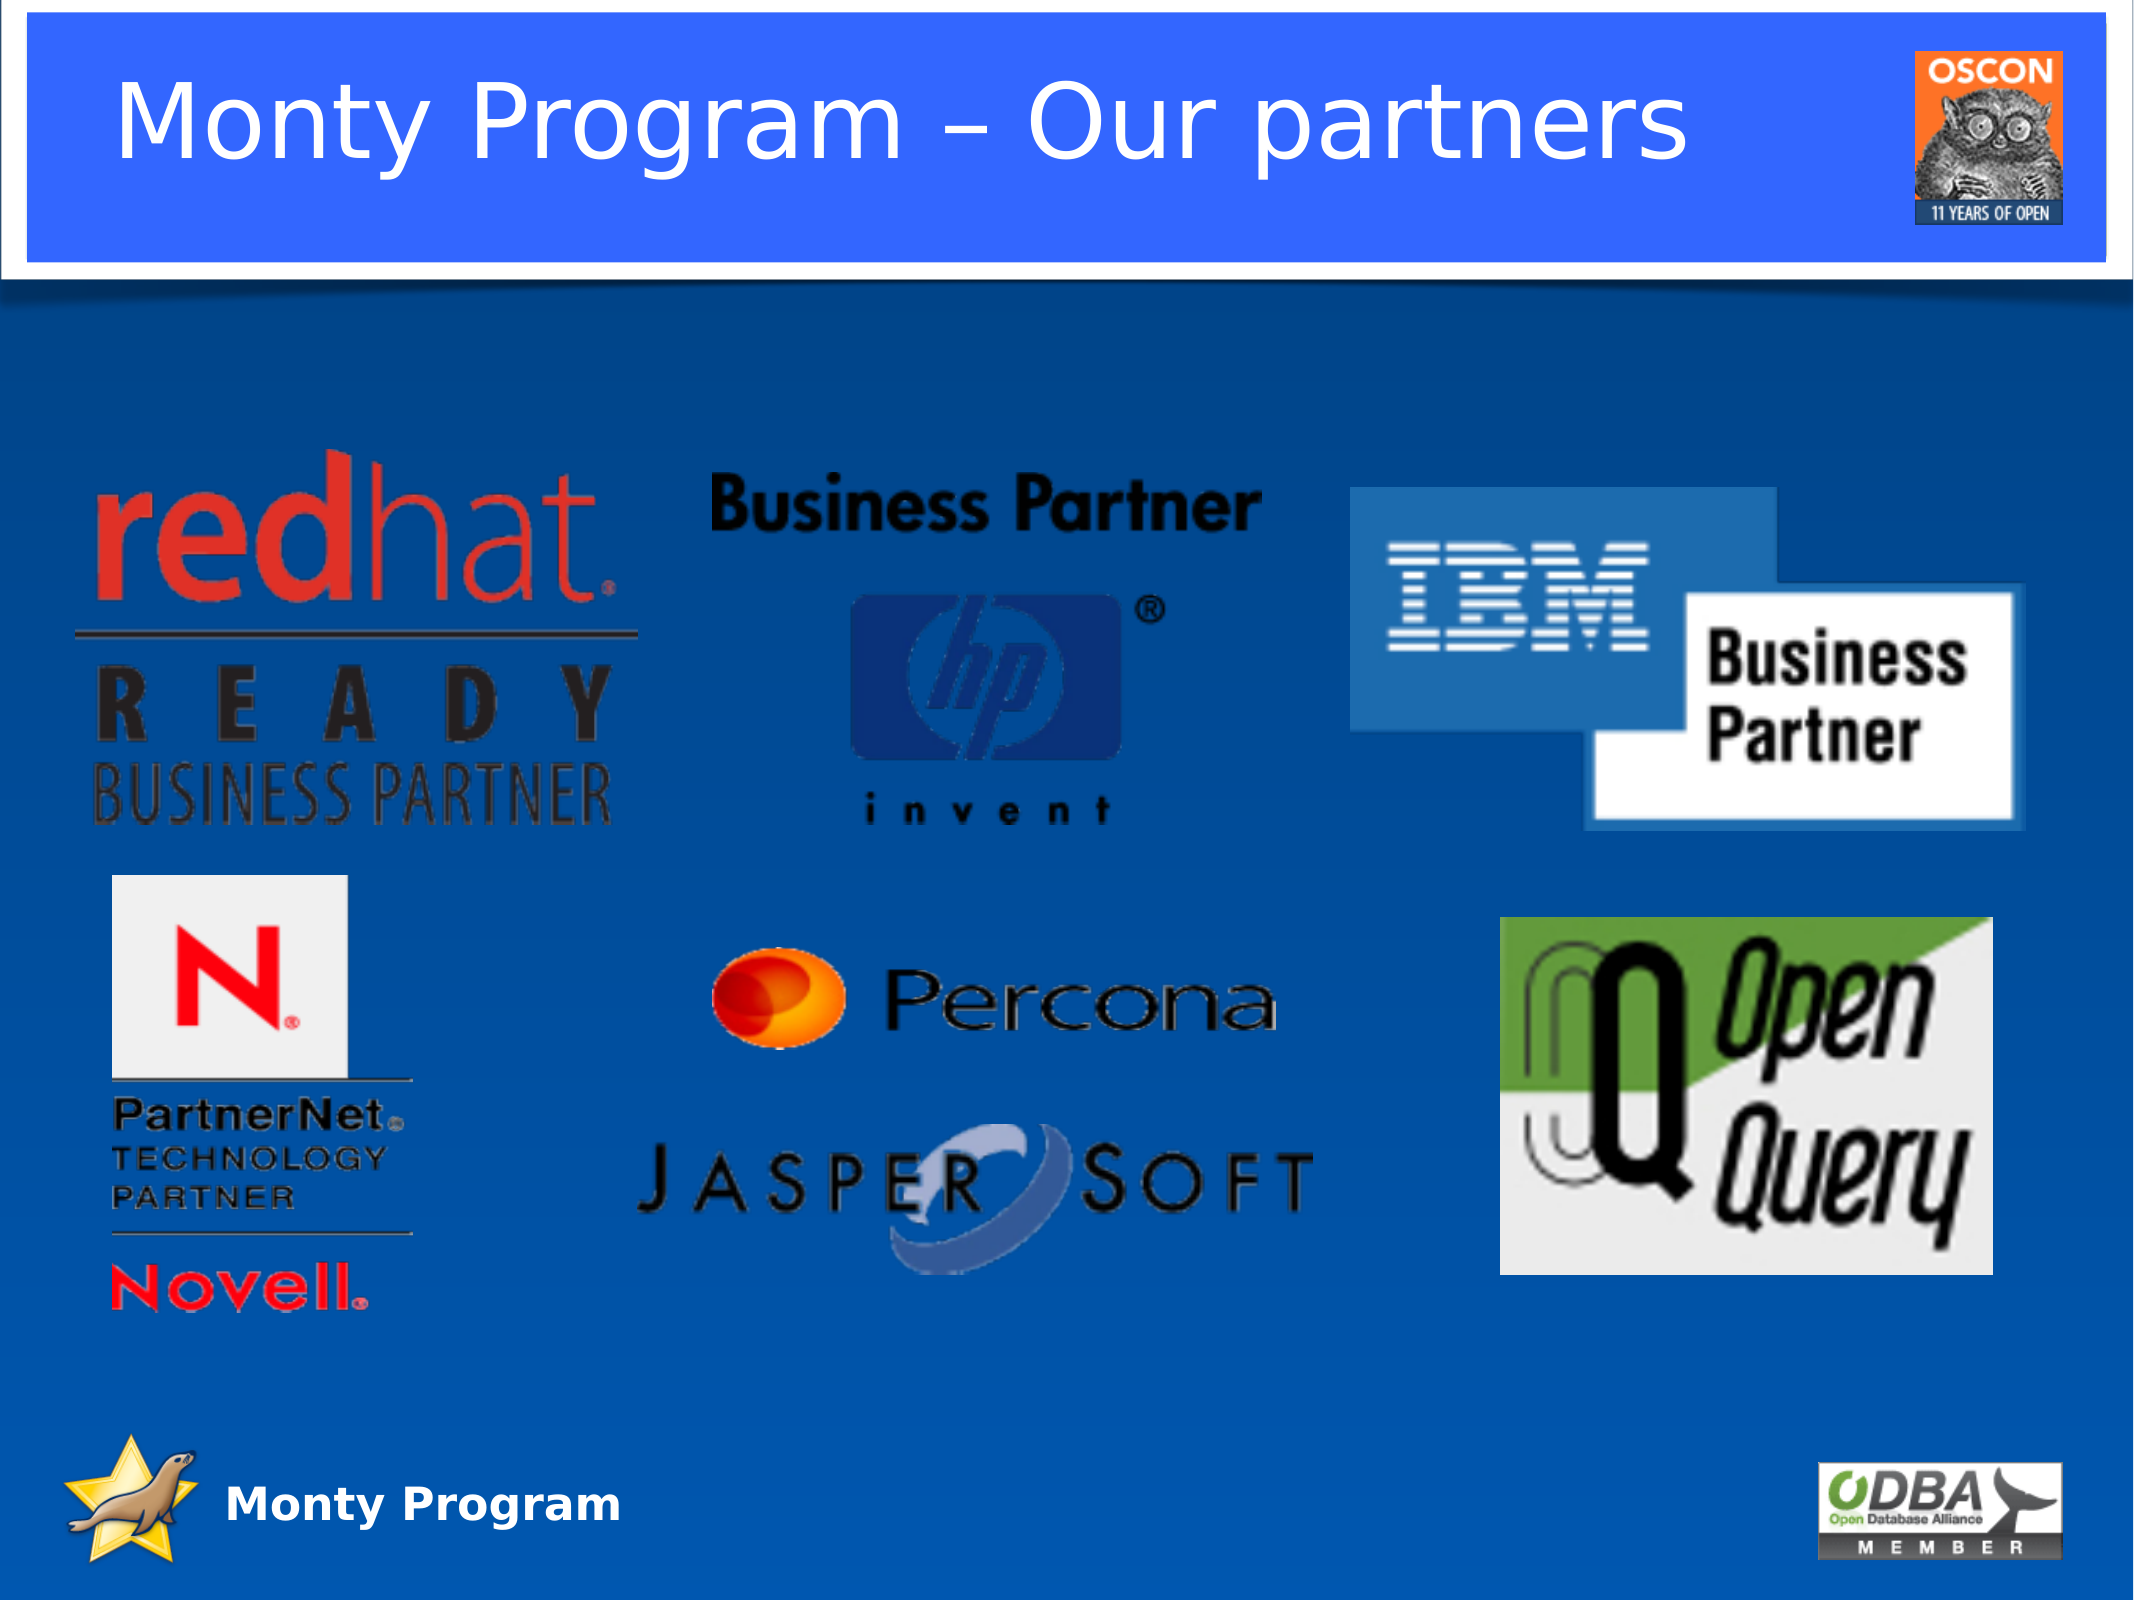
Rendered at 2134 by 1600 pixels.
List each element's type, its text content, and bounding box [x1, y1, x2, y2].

picture [712, 472, 1262, 826]
picture [0, 0, 2134, 313]
picture [1818, 1462, 2063, 1560]
picture [60, 1428, 203, 1571]
picture [75, 449, 638, 826]
picture [1350, 487, 2026, 831]
title Monty Program – Our partners [104, 36, 2067, 210]
picture [1500, 917, 1993, 1276]
picture [637, 1124, 1313, 1276]
picture [712, 947, 1276, 1051]
picture [112, 875, 413, 1313]
